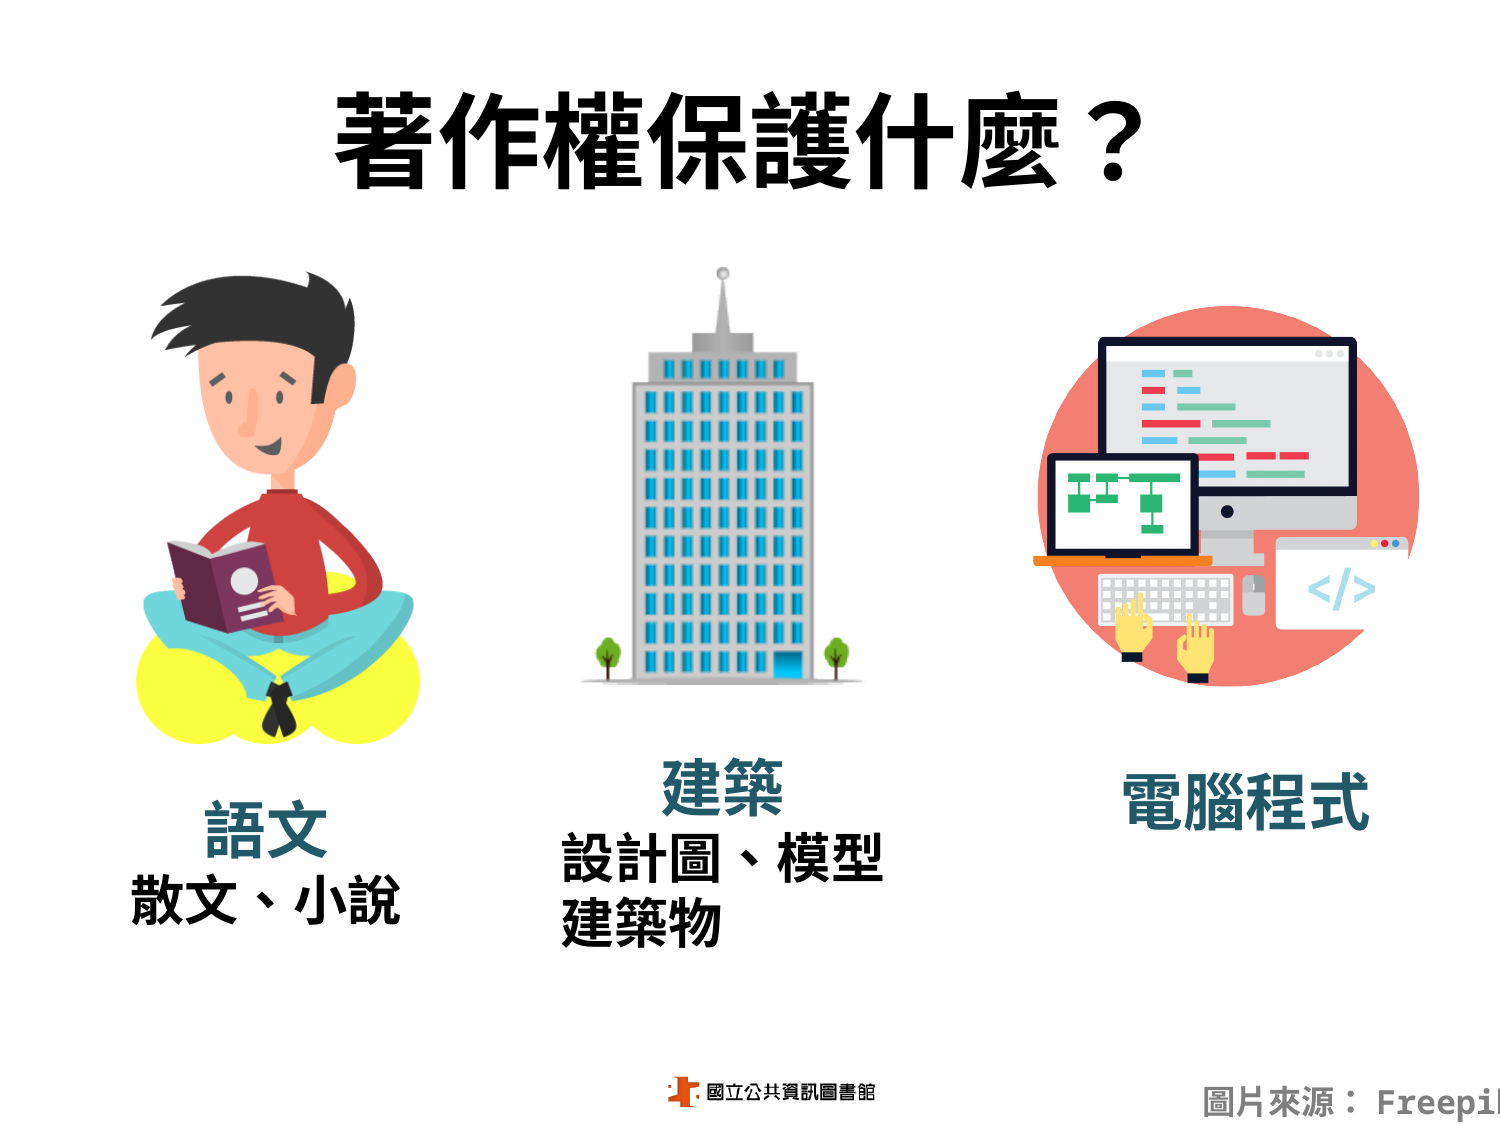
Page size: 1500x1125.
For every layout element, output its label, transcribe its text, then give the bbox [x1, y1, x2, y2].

text_box 語文 散文、小說 [115, 783, 420, 941]
picture [580, 267, 865, 685]
picture [1033, 306, 1419, 749]
picture [136, 271, 420, 744]
text_box 電腦程式 [1104, 755, 1388, 847]
title 著作權保護什麼？ [75, 45, 1426, 233]
text_box 建築 設計圖、模型 建築物 [545, 741, 904, 965]
text_box 圖片來源：Freepik [1187, 1073, 1500, 1125]
